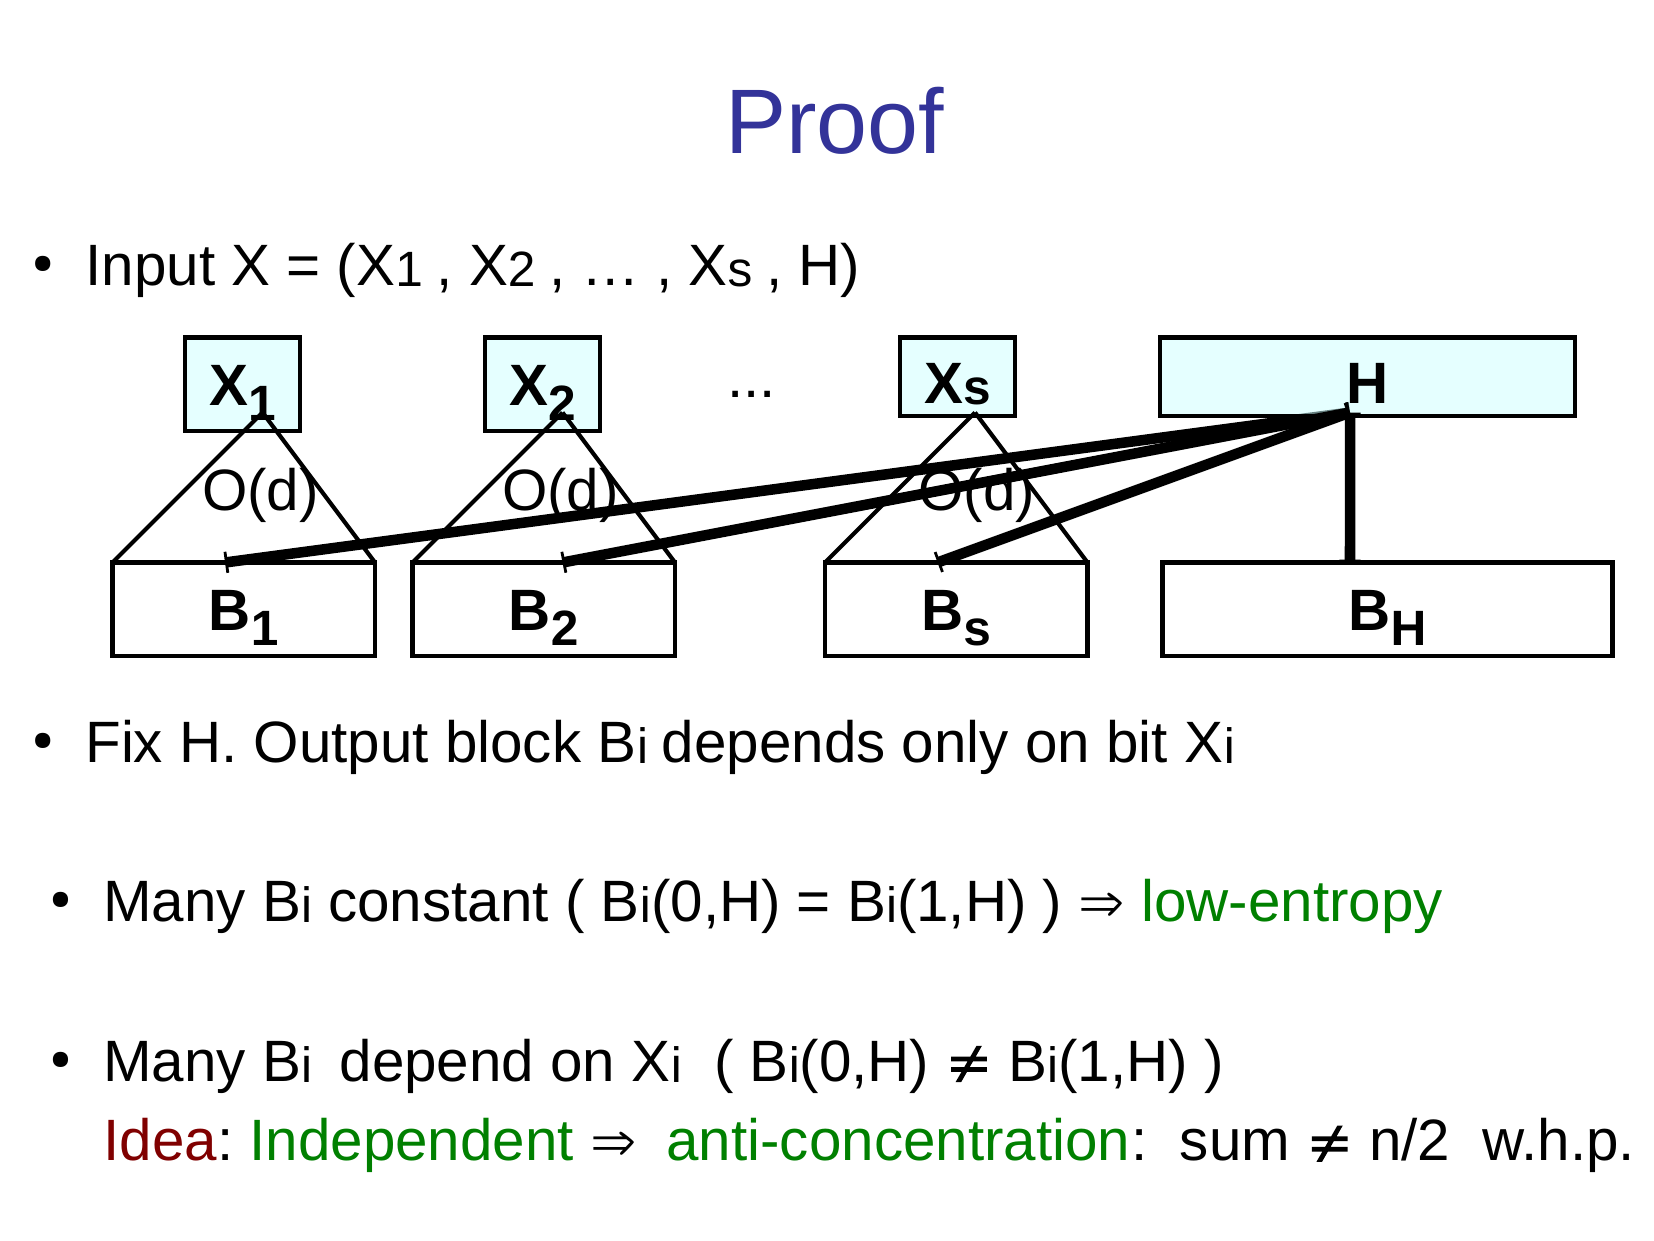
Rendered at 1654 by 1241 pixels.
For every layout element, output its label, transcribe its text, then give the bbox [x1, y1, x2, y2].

title Proof [131, 18, 1538, 226]
text_box O(d) [187, 450, 334, 530]
text_box B2 [412, 562, 676, 656]
text_box B1 [112, 562, 376, 656]
text_box Xs [899, 337, 1015, 416]
text_box X1 [184, 337, 301, 431]
text_box H [1159, 337, 1576, 416]
text_box X2 [484, 337, 601, 431]
text_box BH [1162, 562, 1613, 656]
text_box X2 [548, 420, 573, 431]
text_box Bs [824, 562, 1088, 656]
text_box X1 [248, 420, 273, 431]
text_box O(d) [903, 450, 1051, 492]
text_box O(d) [487, 450, 634, 530]
text_box O(d) [903, 475, 1051, 530]
text_box ... [712, 337, 826, 418]
list Input X = (X1 , X2 , … , Xs , H) Fix H. Output block Bi depends only on bit Xi Many Bi constant ( Bi(0,H) = Bi(1,H) )  low-entropy Many Bi depend on Xi ( Bi(0,H)  Bi(1,H) ) Idea: Independent  anti-concentration: sum  n/2 w.h.p. [0, 225, 1654, 1241]
